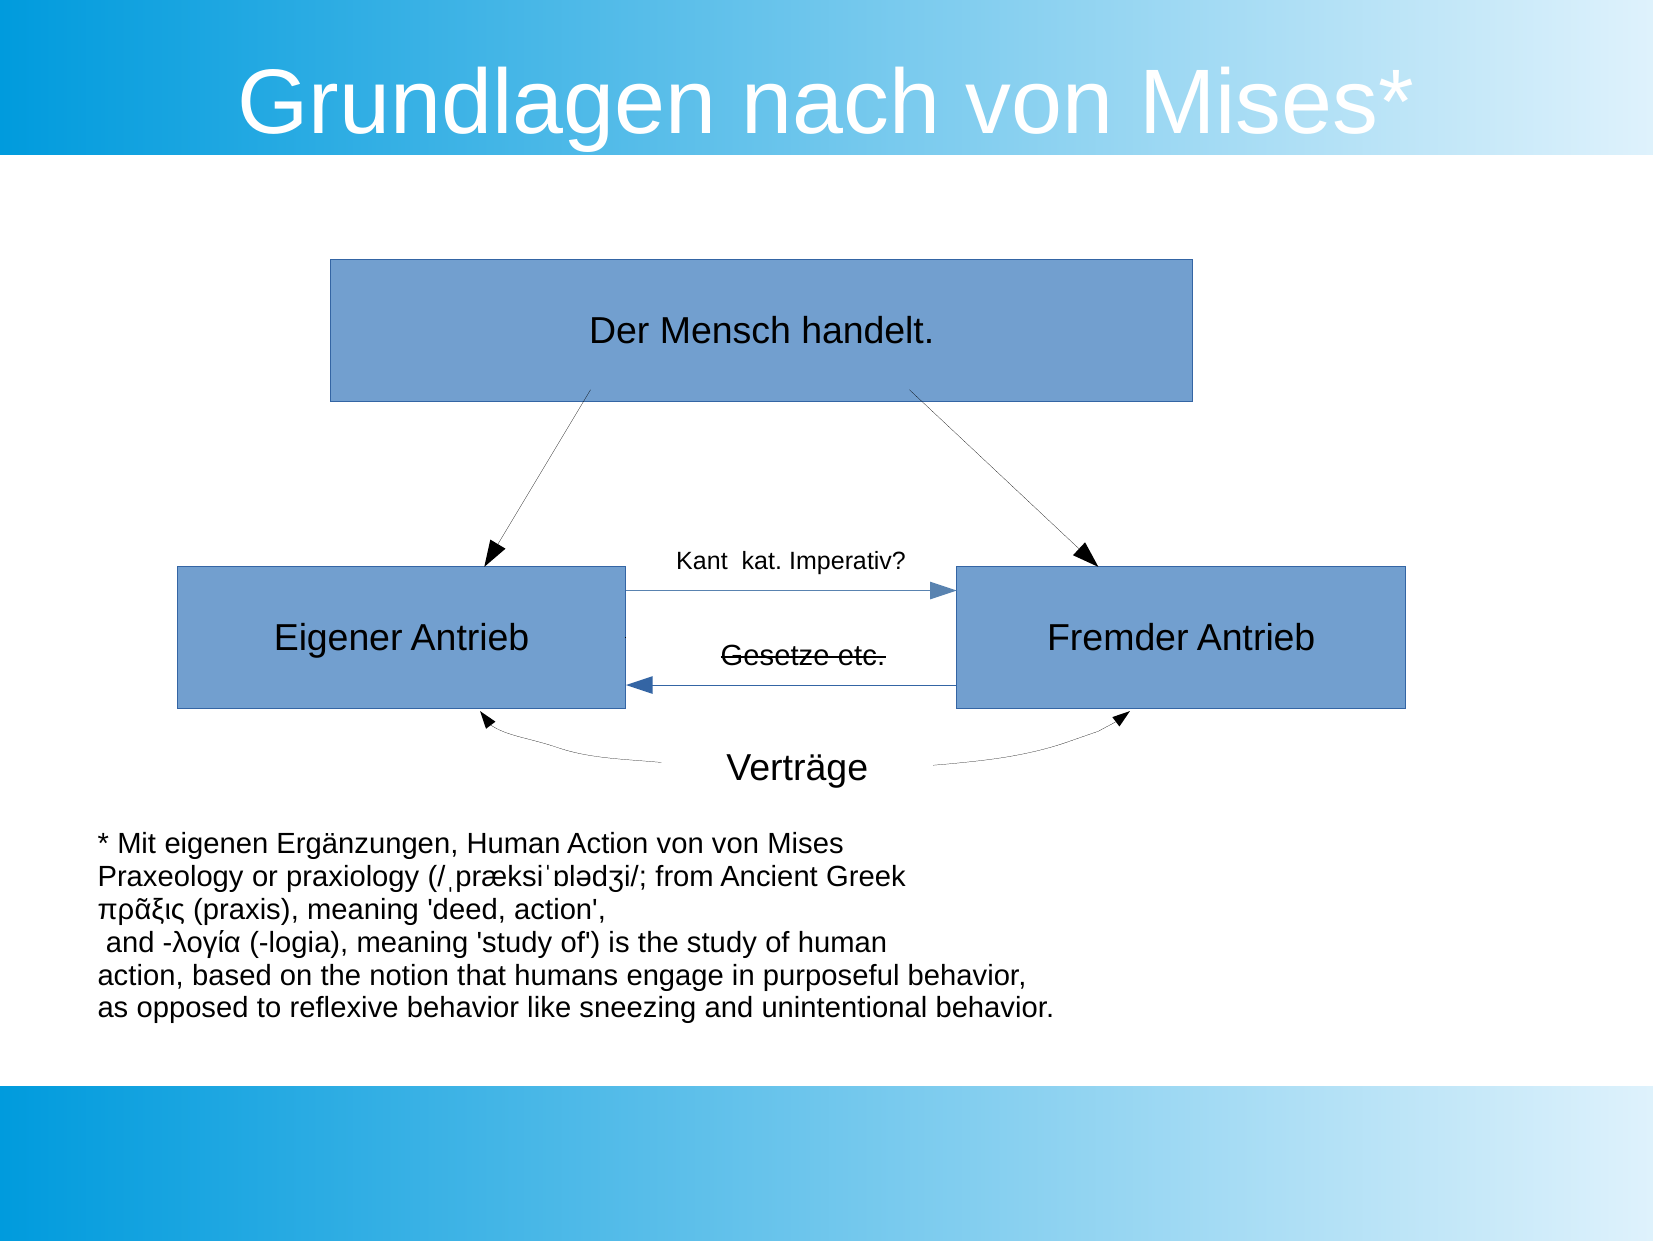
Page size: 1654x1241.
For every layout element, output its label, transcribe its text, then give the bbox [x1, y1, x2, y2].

text_box Eigener Antrieb [177, 566, 626, 709]
text_box Fremder Antrieb [956, 566, 1406, 709]
text_box Kant kat. Imperativ? [649, 519, 934, 590]
text_box Gesetze etc. [661, 625, 945, 685]
text_box Verträge [661, 732, 934, 804]
title Grundlagen nach von Mises* [82, 49, 1571, 155]
text_box Kant kat. Imperativ? [649, 591, 934, 603]
text_box * Mit eigenen Ergänzungen, Human Action von von Mises Praxeology or praxiology (/ˌpræksiˈɒlədʒi/; from Ancient Greek πρᾶξις (praxis), meaning 'deed, action', and -λογία (-logia), meaning 'study of') is the study of human action, based on the notion that humans engage in purposeful behavior, as opposed to reflexive behavior like sneezing and unintentional behavior. [82, 838, 1524, 981]
text_box Der Mensch handelt. [330, 259, 1193, 402]
